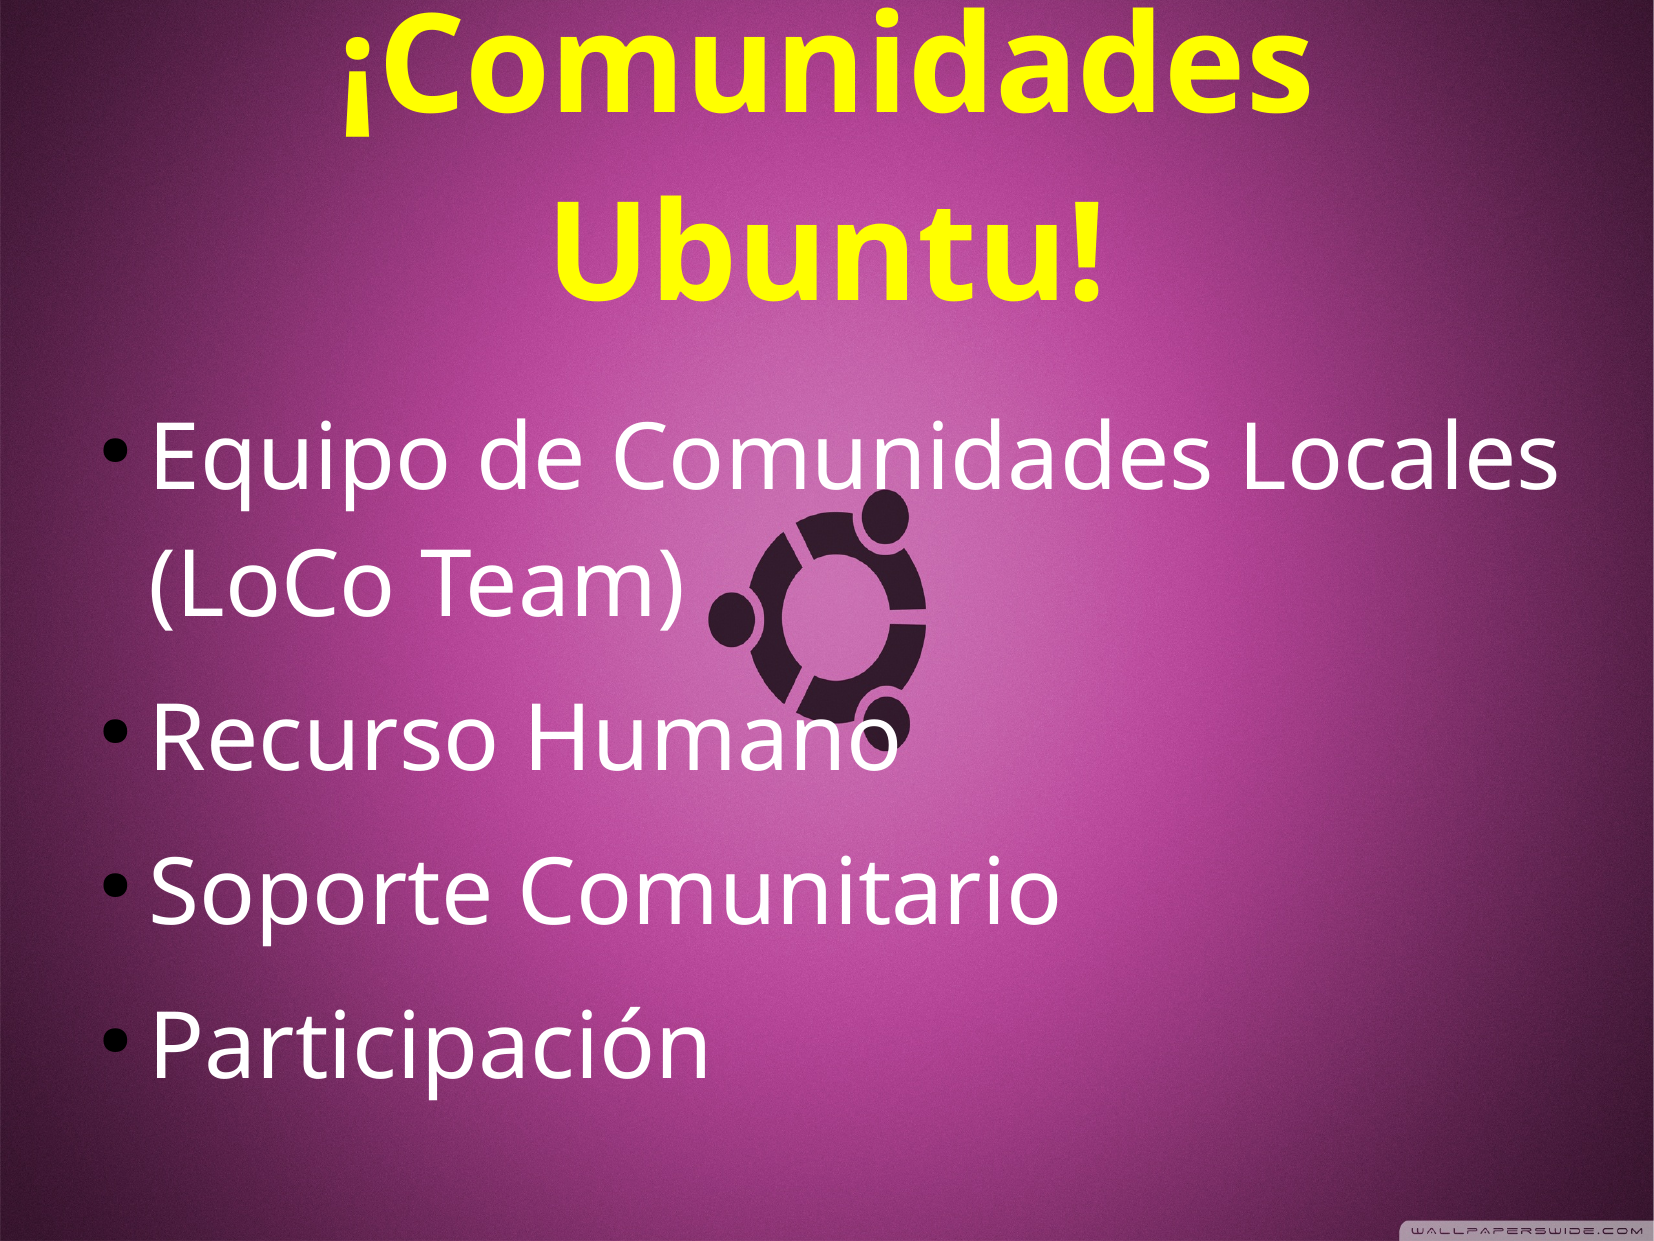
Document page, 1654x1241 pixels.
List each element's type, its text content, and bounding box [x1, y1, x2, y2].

picture [0, 0, 1654, 1241]
list Equipo de Comunidades Locales (LoCo Team) Recurso Humano Soporte Comunitario Participación [82, 389, 1571, 1109]
title ¡Comunidades Ubuntu! [82, 49, 1571, 257]
